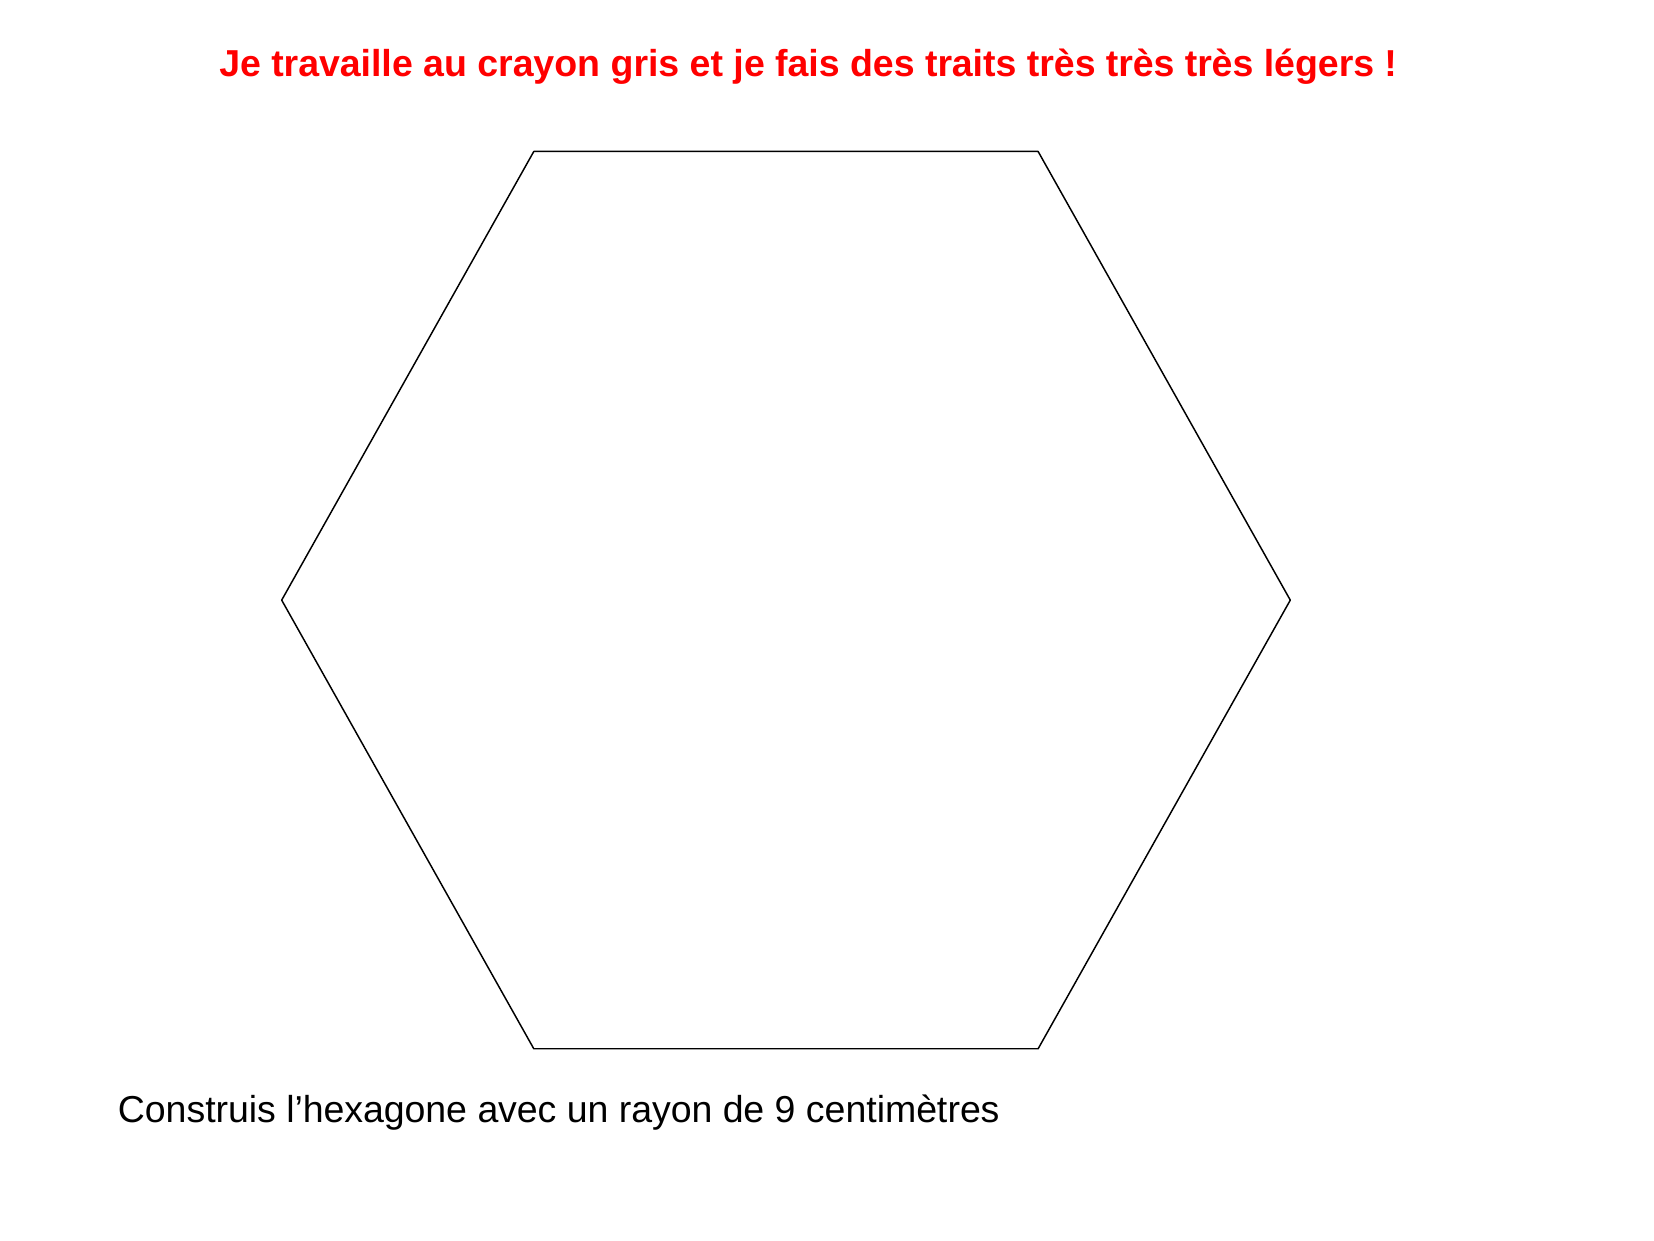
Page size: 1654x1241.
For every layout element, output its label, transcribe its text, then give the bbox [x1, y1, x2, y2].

text_box Je travaille au crayon gris et je fais des traits très très très légers ! [73, 35, 1544, 93]
text_box Construis l’hexagone avec un rayon de 9 centimètres [103, 1081, 1029, 1138]
